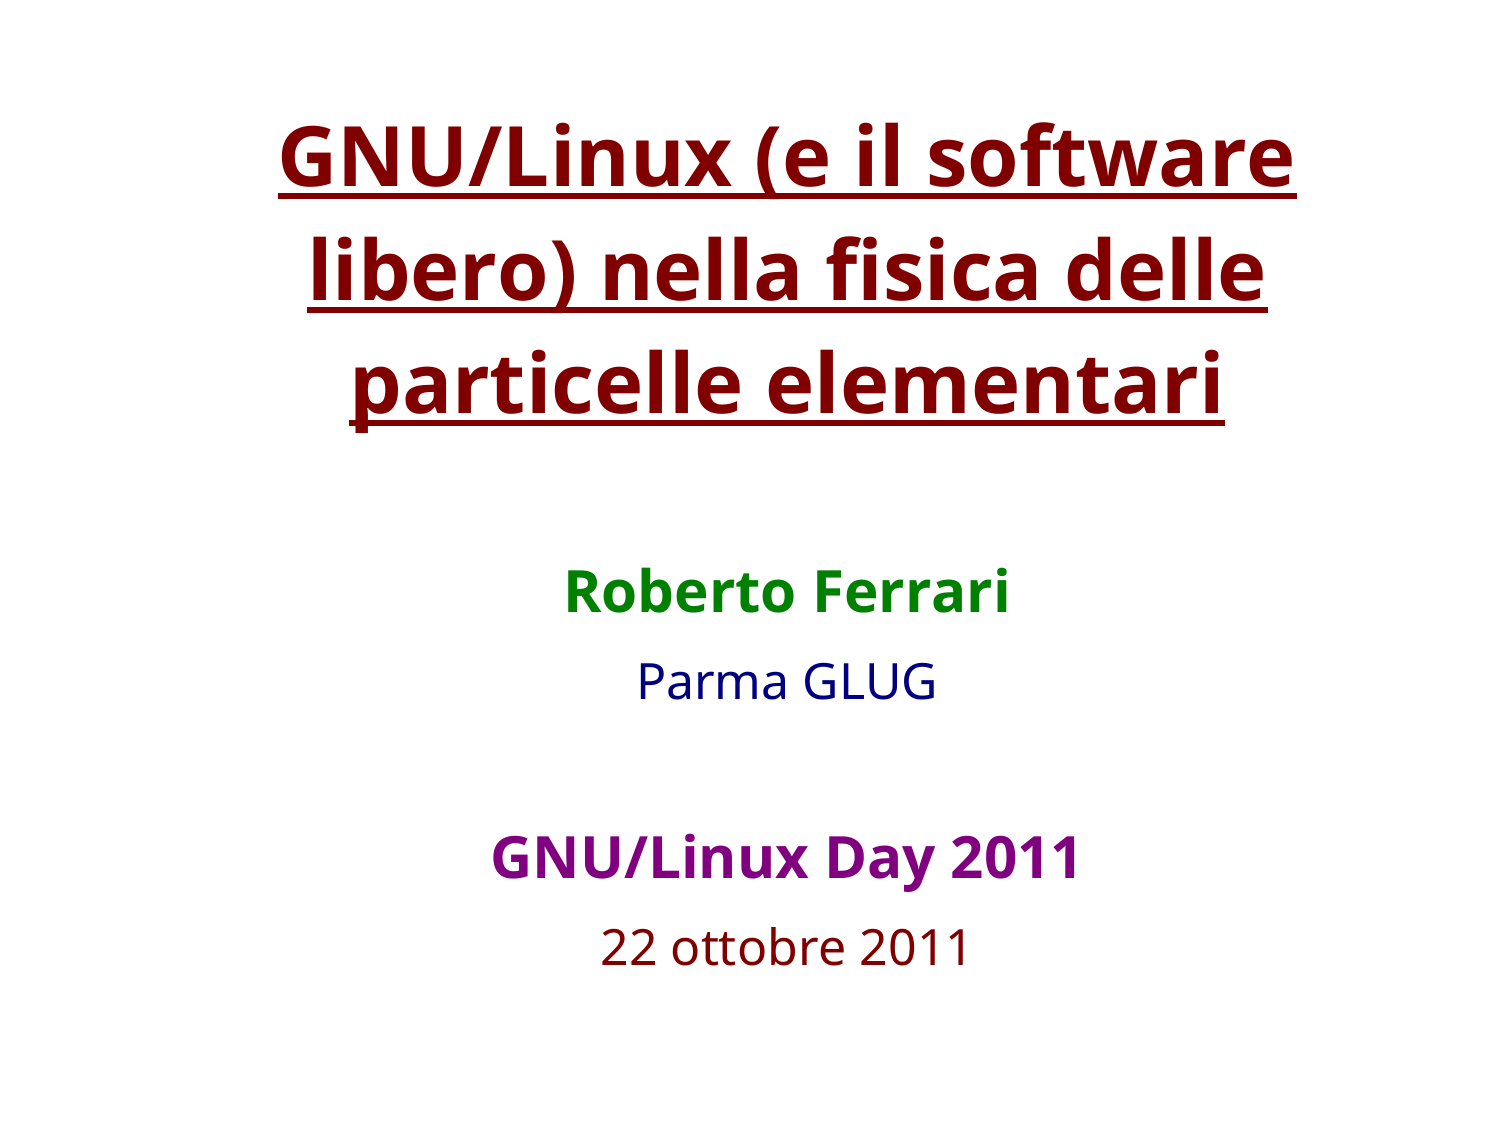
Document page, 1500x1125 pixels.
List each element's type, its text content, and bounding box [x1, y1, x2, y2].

subtitle GNU/Linux (e il software libero) nella fisica delle particelle elementari Roberto Ferrari Parma GLUG GNU/Linux Day 2011 22 ottobre 2011 [75, 88, 1425, 990]
